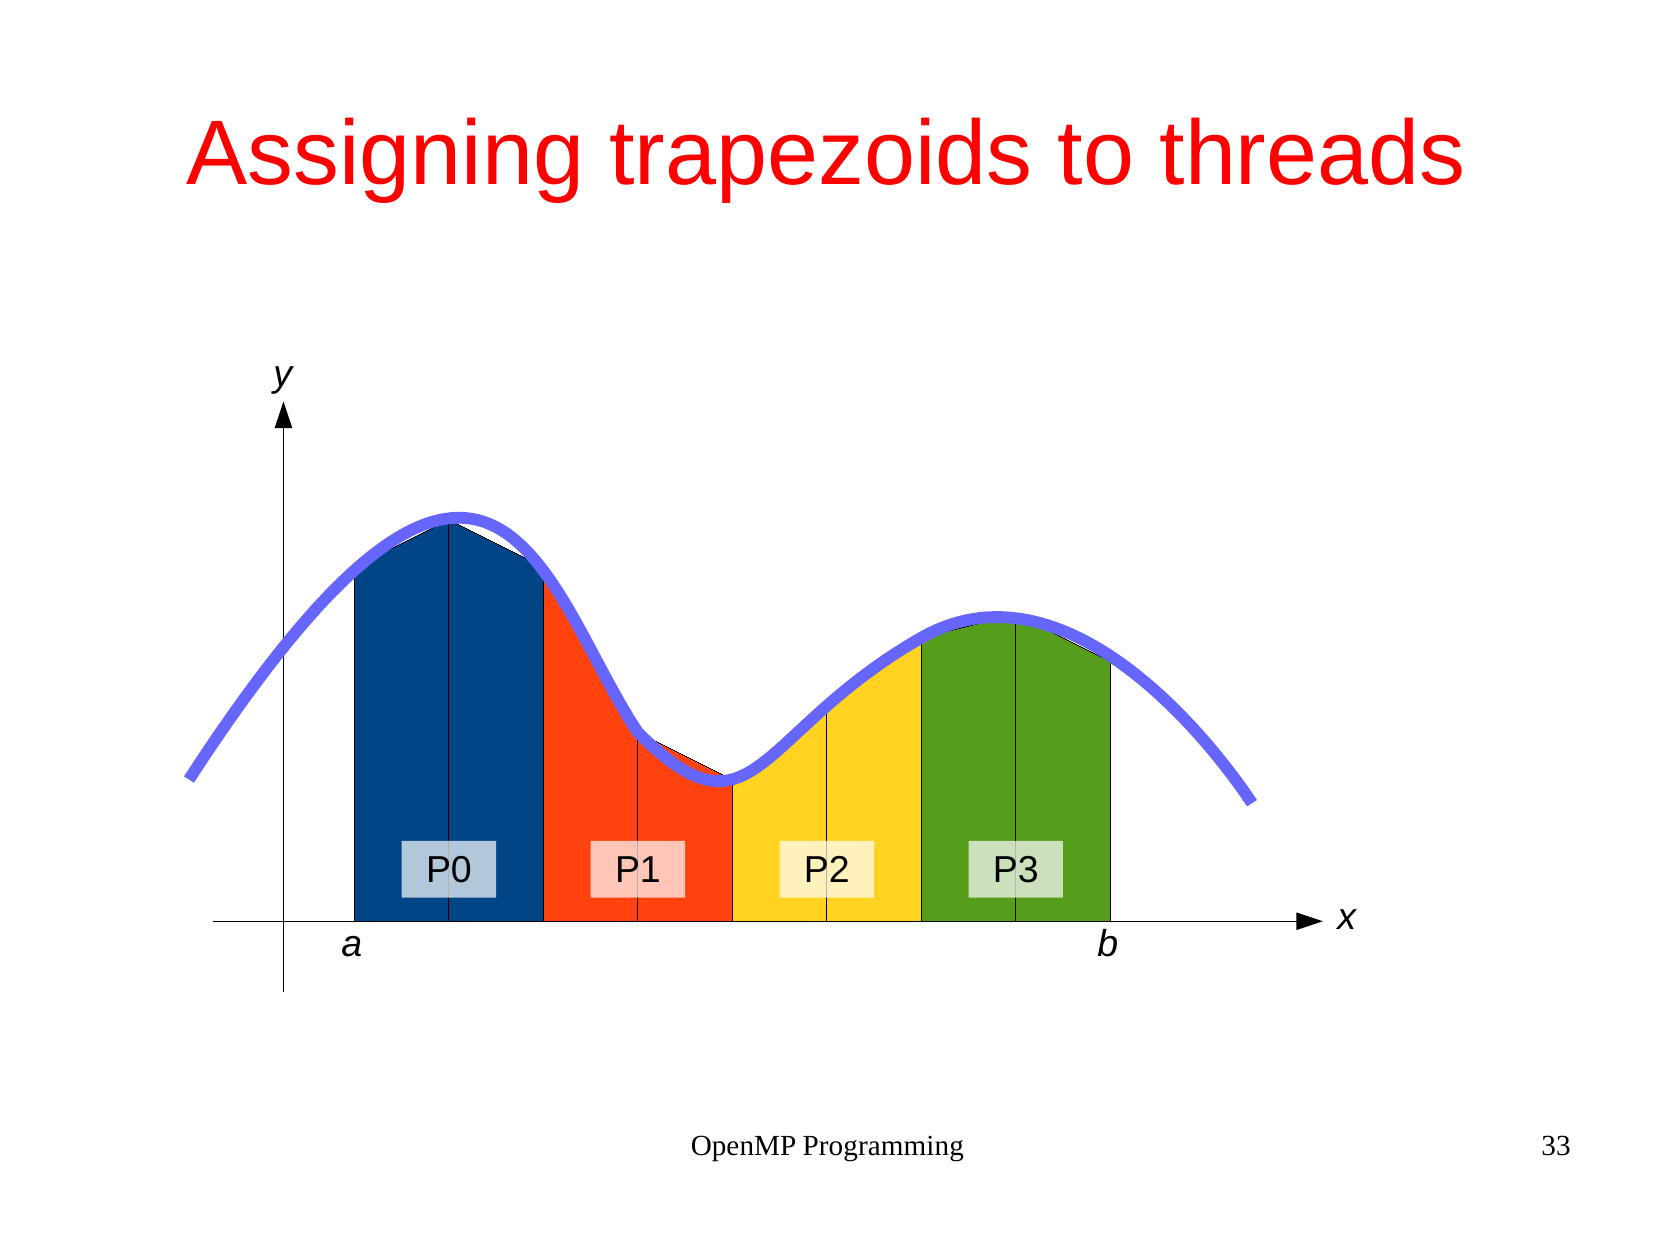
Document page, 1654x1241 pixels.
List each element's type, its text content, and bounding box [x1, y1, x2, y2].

text_box y [258, 344, 308, 402]
text_box [354, 524, 1111, 922]
text_box P3 [968, 840, 1063, 898]
text_box x [1322, 888, 1372, 945]
text_box P1 [590, 840, 686, 898]
text_box [657, 741, 723, 775]
text_box P0 [401, 840, 497, 898]
text_box P2 [779, 840, 875, 898]
title Assigning trapezoids to threads [82, 49, 1571, 257]
text_box b [1082, 915, 1133, 973]
text_box a [326, 915, 378, 973]
